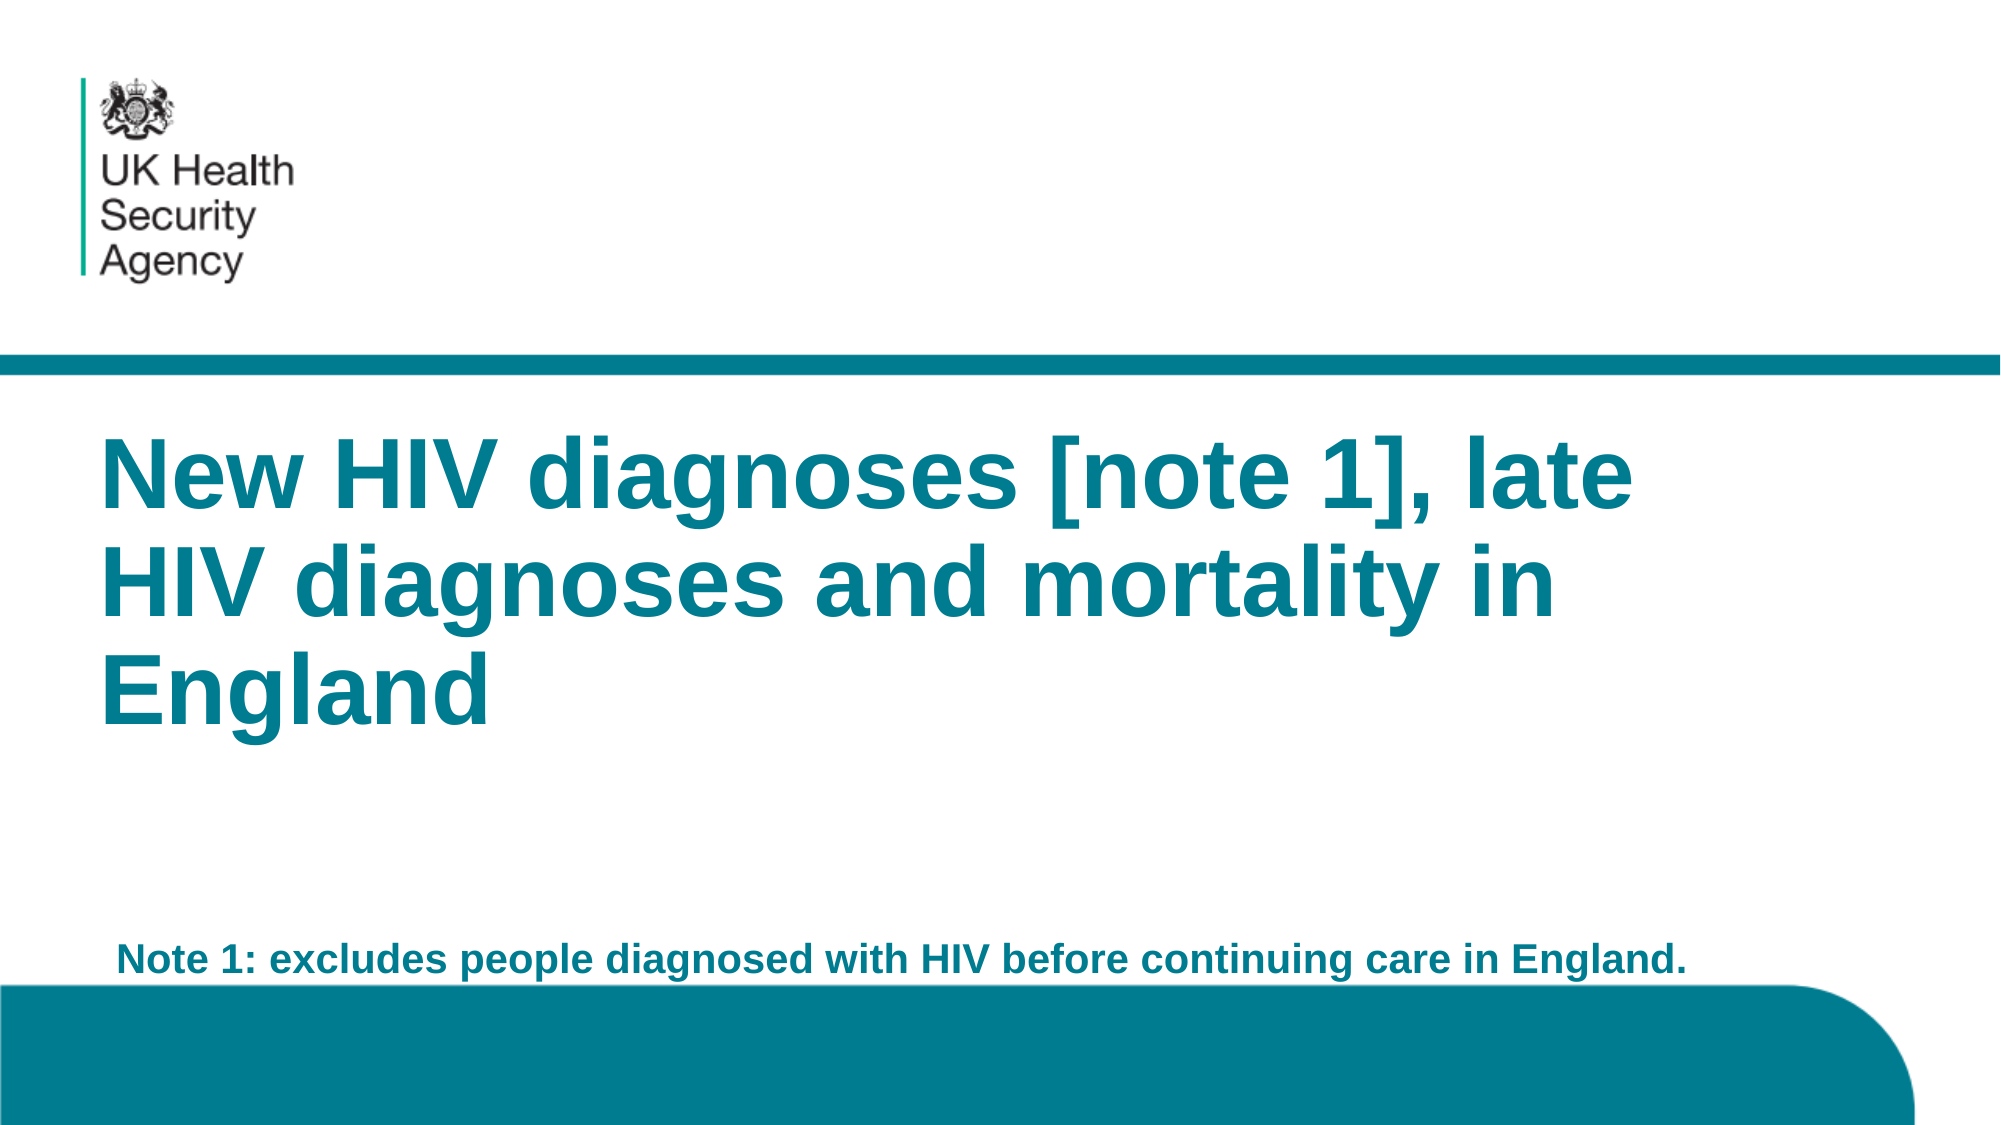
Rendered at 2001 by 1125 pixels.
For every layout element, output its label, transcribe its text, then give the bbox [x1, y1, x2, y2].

title New HIV diagnoses [note 1], late HIV diagnoses and mortality in England [84, 414, 1793, 980]
text_box Note 1: excludes people diagnosed with HIV before continuing care in England. [101, 924, 1881, 1041]
